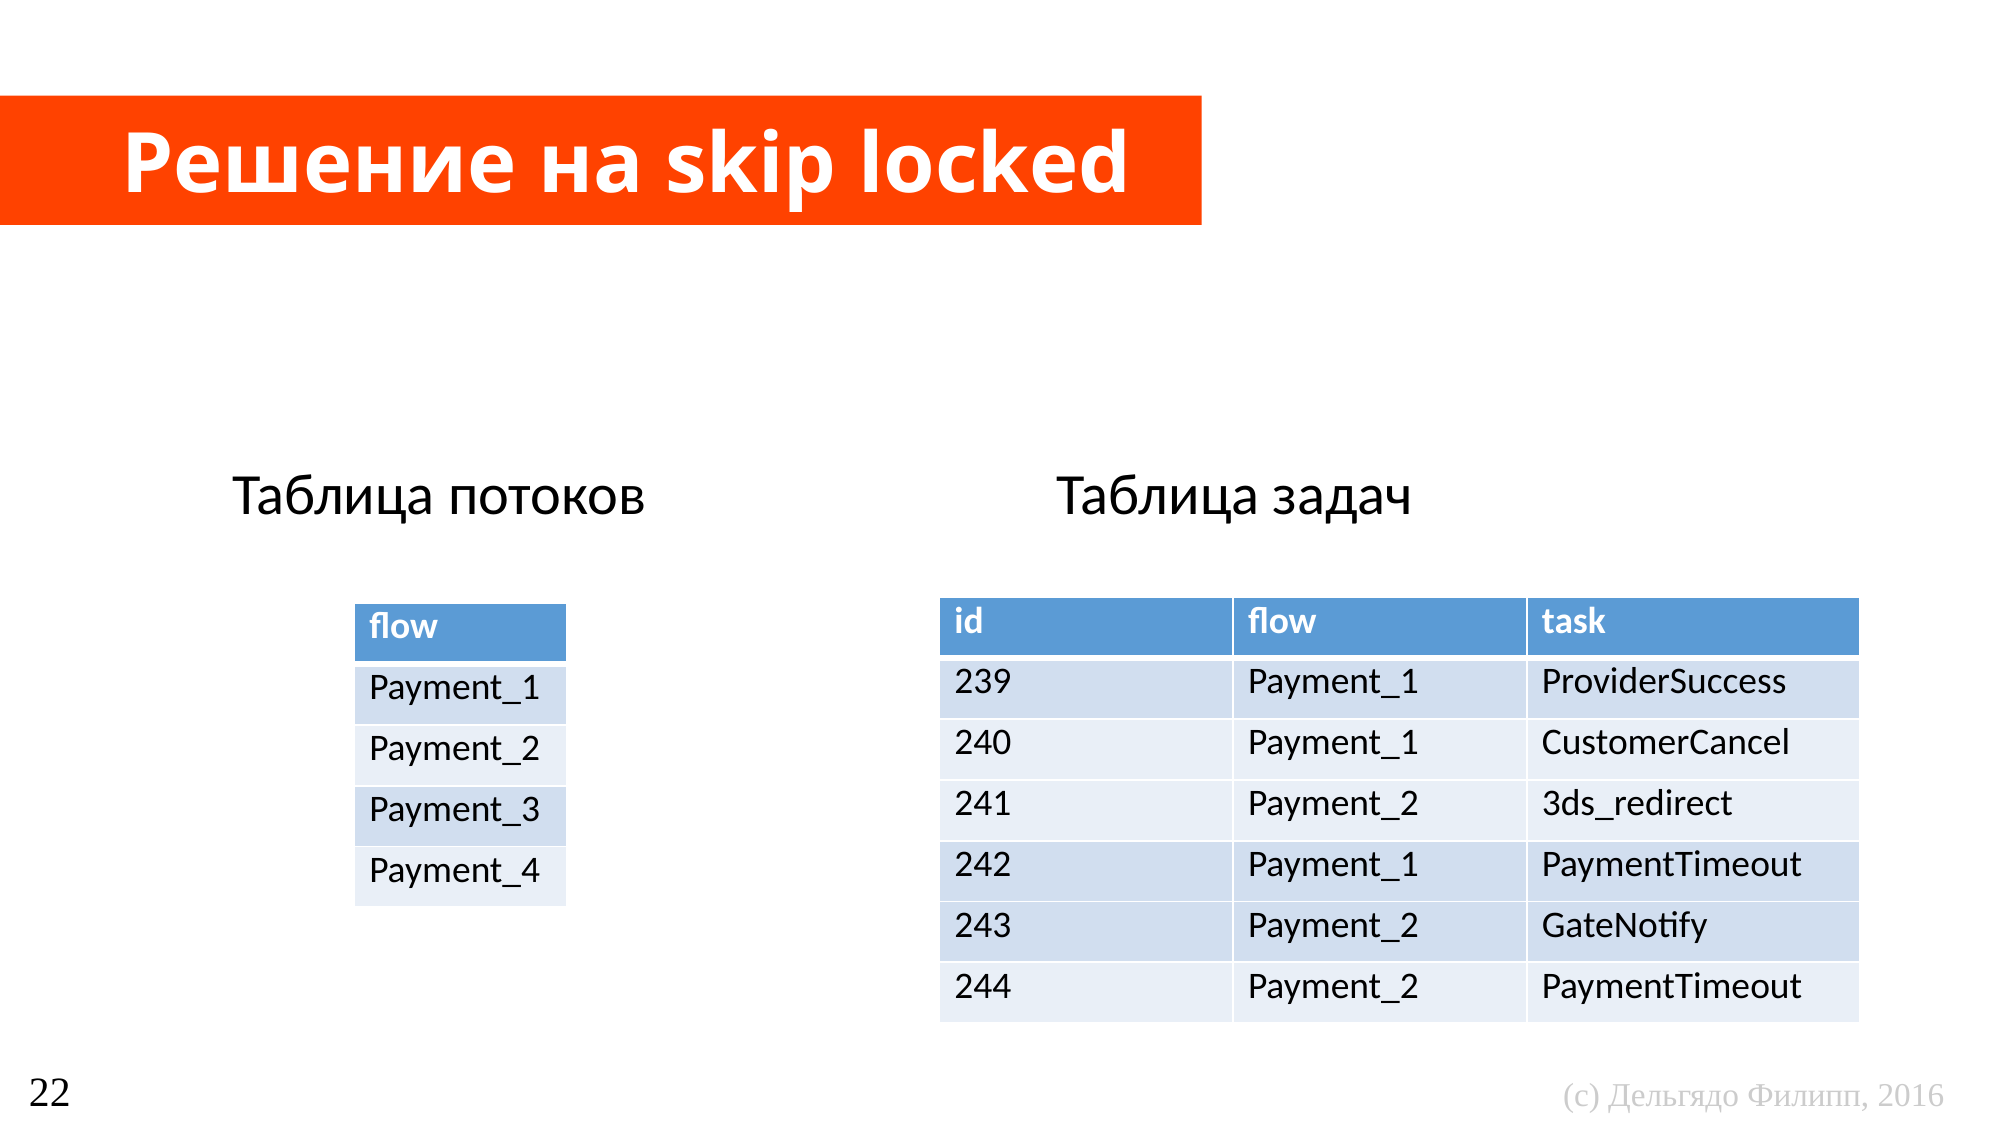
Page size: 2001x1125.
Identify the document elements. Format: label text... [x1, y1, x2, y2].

text_box Таблица потоков Таблица задач [137, 448, 1843, 534]
table_header flow [1234, 598, 1526, 655]
table_cell ProviderSuccess [1528, 661, 1859, 718]
table_cell CustomerCancel [1528, 720, 1859, 779]
table_cell 240 [940, 720, 1232, 779]
table_header flow [355, 604, 566, 661]
table_cell 242 [940, 842, 1232, 901]
table_cell Payment_2 [1234, 963, 1526, 1022]
table_cell Payment_1 [1234, 842, 1526, 901]
table_header id [940, 598, 1232, 655]
table_cell 239 [940, 661, 1232, 718]
table_cell Payment_1 [1234, 720, 1526, 779]
table_cell Payment_3 [355, 787, 566, 846]
table_cell 3ds_redirect [1528, 781, 1859, 840]
table_cell PaymentTimeout [1528, 963, 1859, 1022]
table_cell Payment_4 [355, 847, 566, 906]
table_cell PaymentTimeout [1528, 842, 1859, 901]
table_header task [1528, 598, 1859, 655]
title Решение на skip locked [0, 95, 1202, 225]
table_cell 243 [940, 902, 1232, 961]
table_cell 241 [940, 781, 1232, 840]
table_cell 244 [940, 963, 1232, 1022]
table_cell Payment_2 [1234, 902, 1526, 961]
table_cell Payment_1 [355, 667, 566, 724]
table_cell Payment_2 [355, 726, 566, 785]
table_cell GateNotify [1528, 902, 1859, 961]
table_cell Payment_2 [1234, 781, 1526, 840]
table_cell Payment_1 [1234, 661, 1526, 718]
